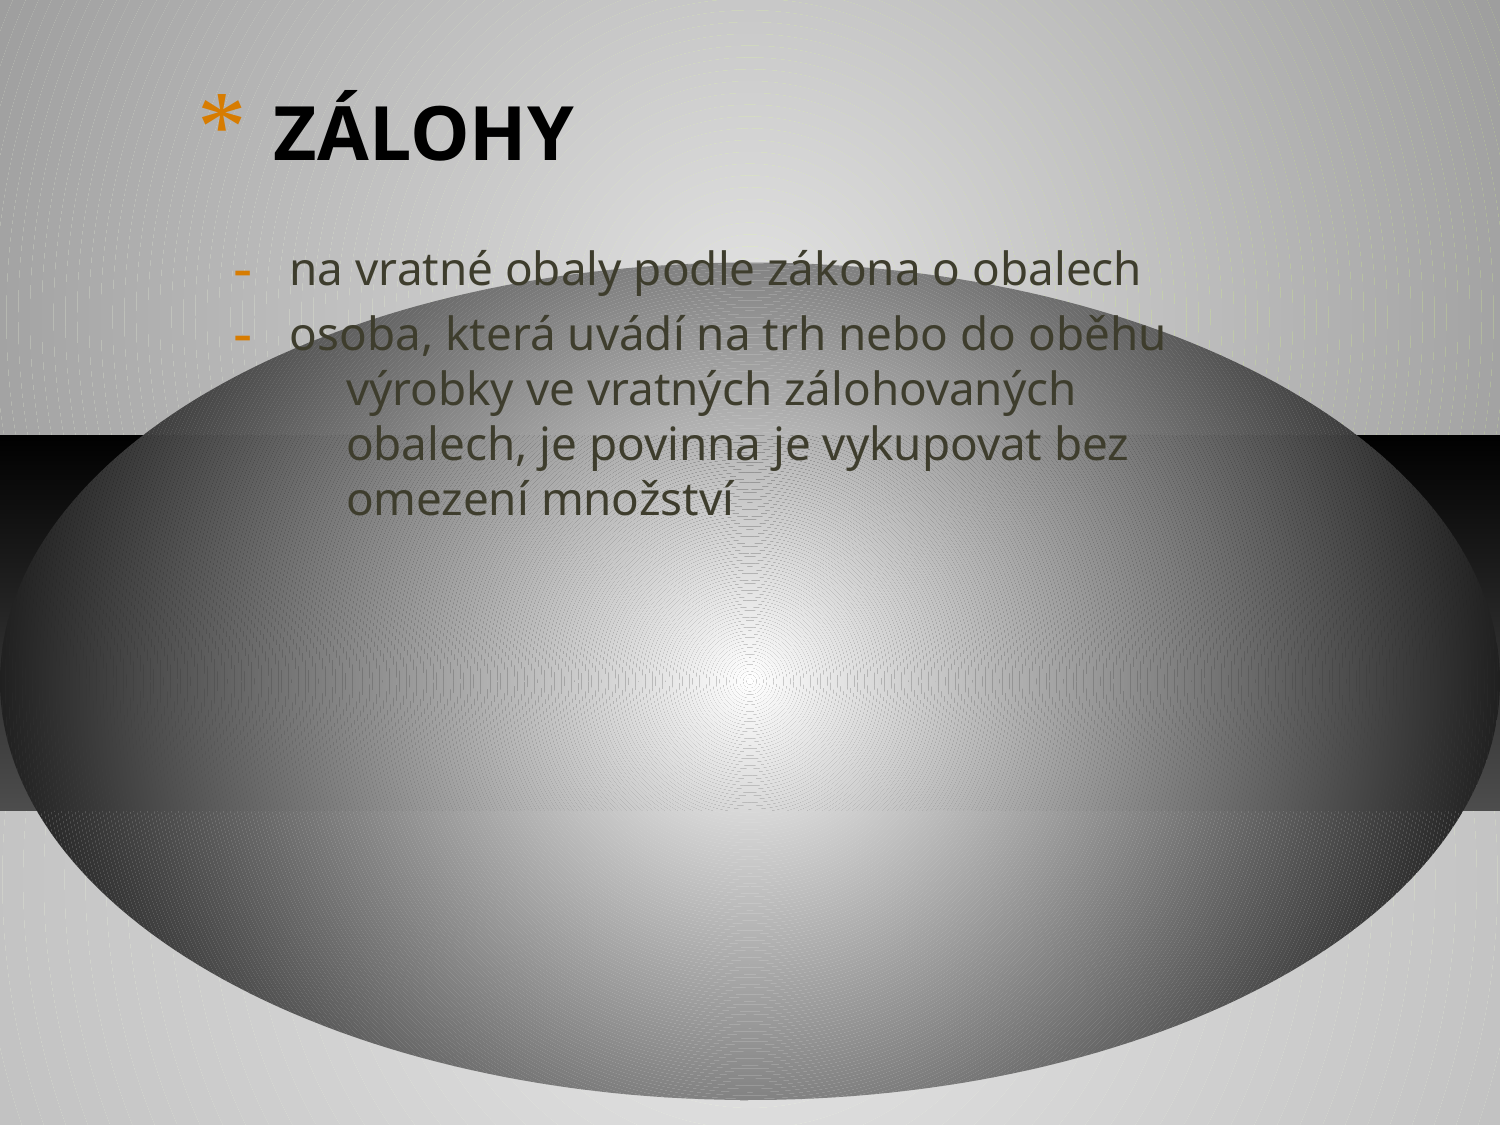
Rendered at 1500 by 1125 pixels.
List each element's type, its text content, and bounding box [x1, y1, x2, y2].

title ZÁLOHY [123, 78, 1302, 220]
subtitle na vratné obaly podle zákona o obalech osoba, která uvádí na trh nebo do oběhu výrobky ve vratných zálohovaných obalech, je povinna je vykupovat bez omezení množství [218, 231, 1247, 882]
